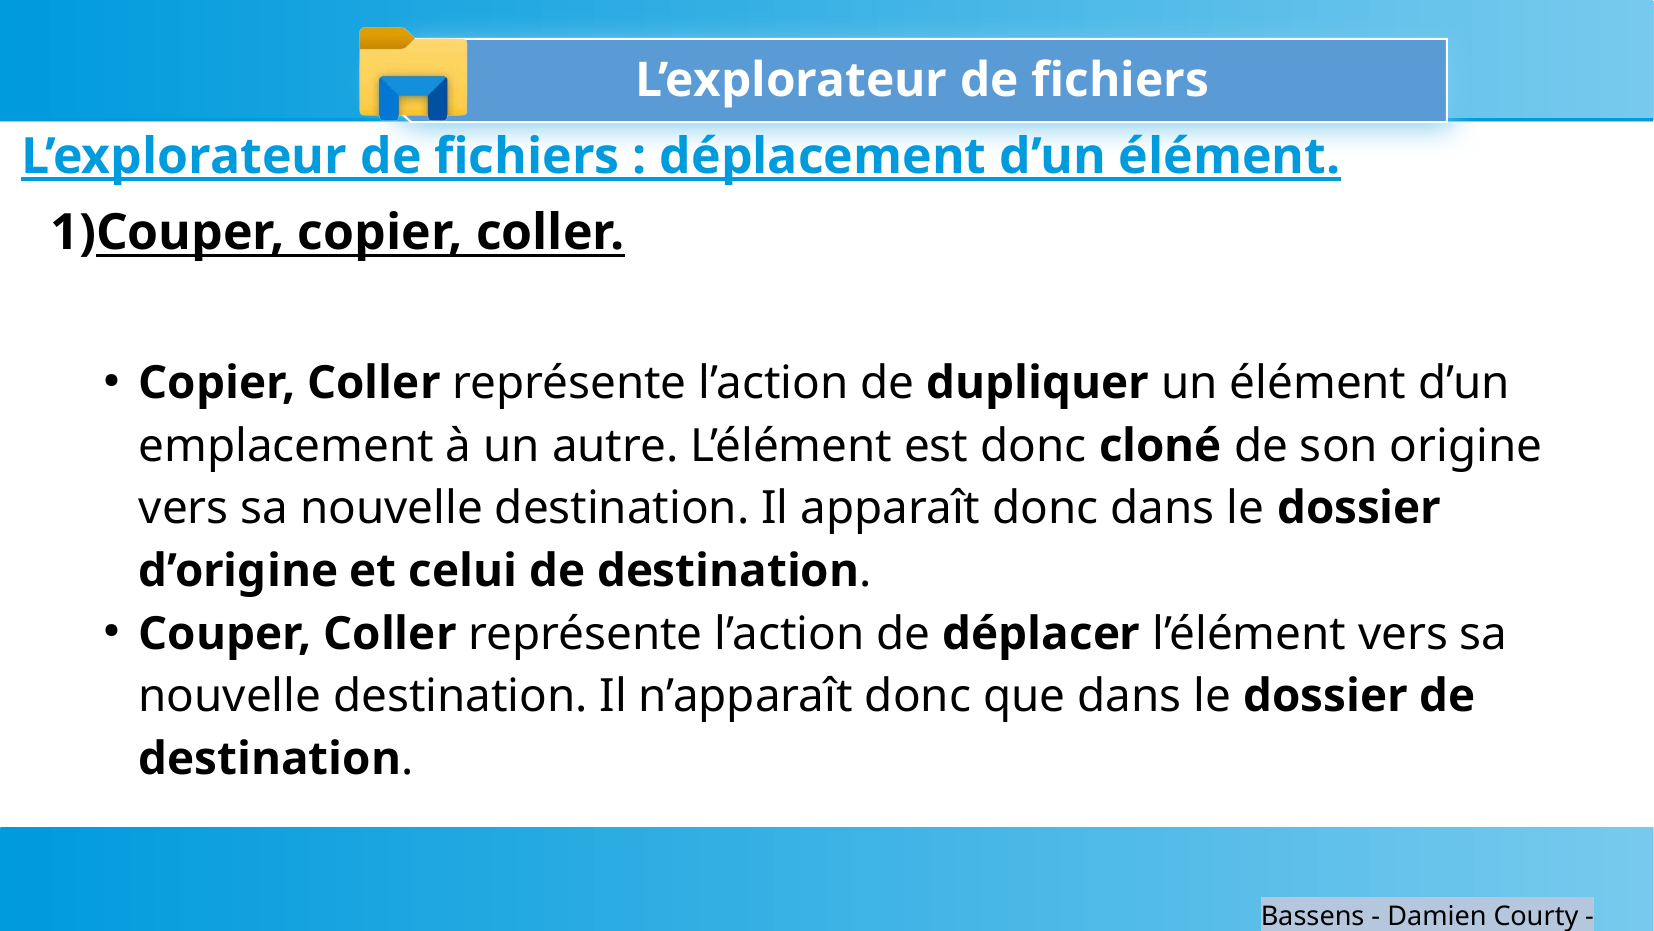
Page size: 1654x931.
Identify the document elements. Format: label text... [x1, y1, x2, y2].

text_box L’explorateur de fichiers [476, 38, 1447, 112]
picture [354, 21, 476, 125]
text_box Bassens - Damien Courty - 2024 [1246, 889, 1654, 931]
text_box Couper, copier, coller. [36, 188, 1625, 296]
text_box Copier, Coller représente l’action de dupliquer un élément d’un emplacement à un autre. L’élément est donc cloné de son origine vers sa nouvelle destination. Il apparaît donc dans le dossier d’origine et celui de destination. Couper, Coller représente l’action de déplacer l’élément vers sa nouvelle destination. Il n’apparaît donc que dans le dossier de destination. [88, 342, 1654, 734]
text_box L’explorateur de fichiers : déplacement d’un élément. [6, 112, 1565, 228]
